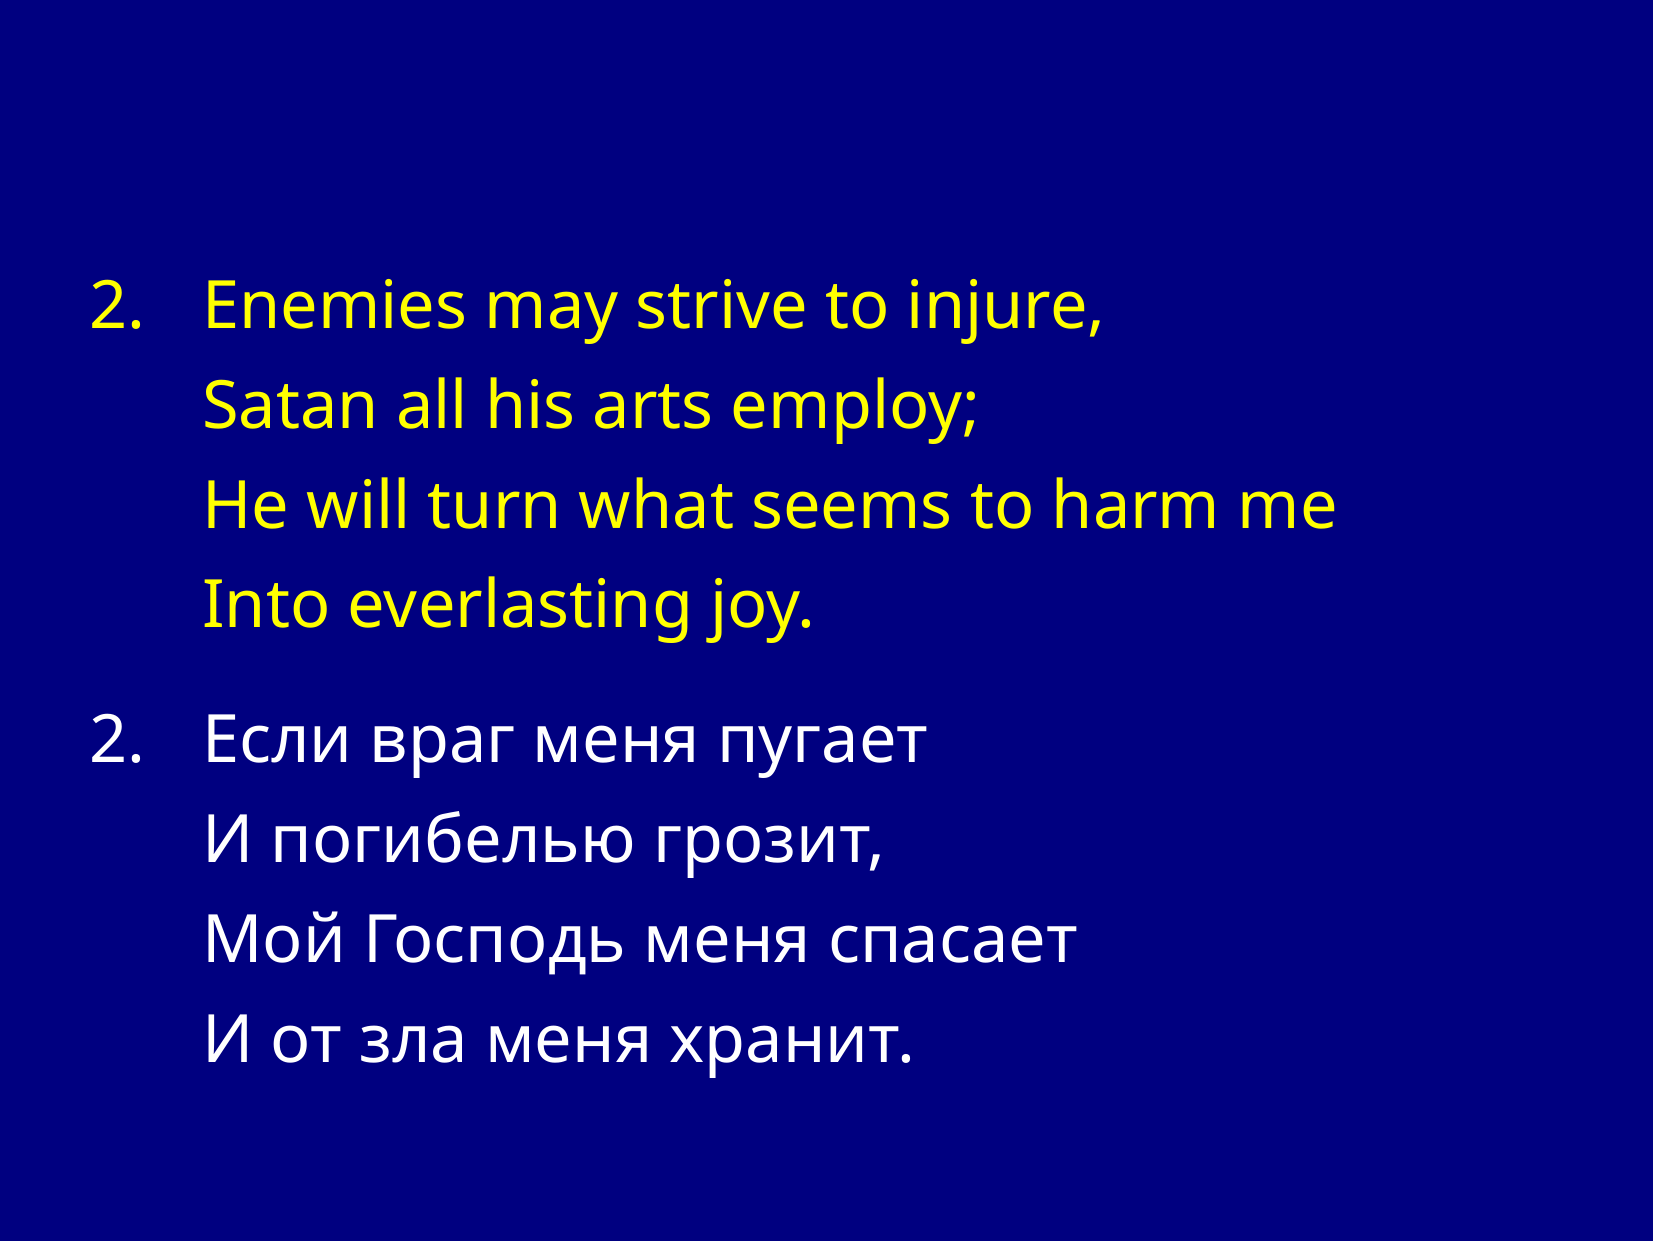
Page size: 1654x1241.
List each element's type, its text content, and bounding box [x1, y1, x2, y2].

text_box 2. Enemies may strive to injure, Satan all his arts employ; He will turn what seems to harm me Into everlasting joy. [75, 150, 1576, 638]
text_box 2. Если враг меня пугает И погибелью грозит, Мой Господь меня спасает И от зла меня хранит. [75, 675, 1576, 1163]
